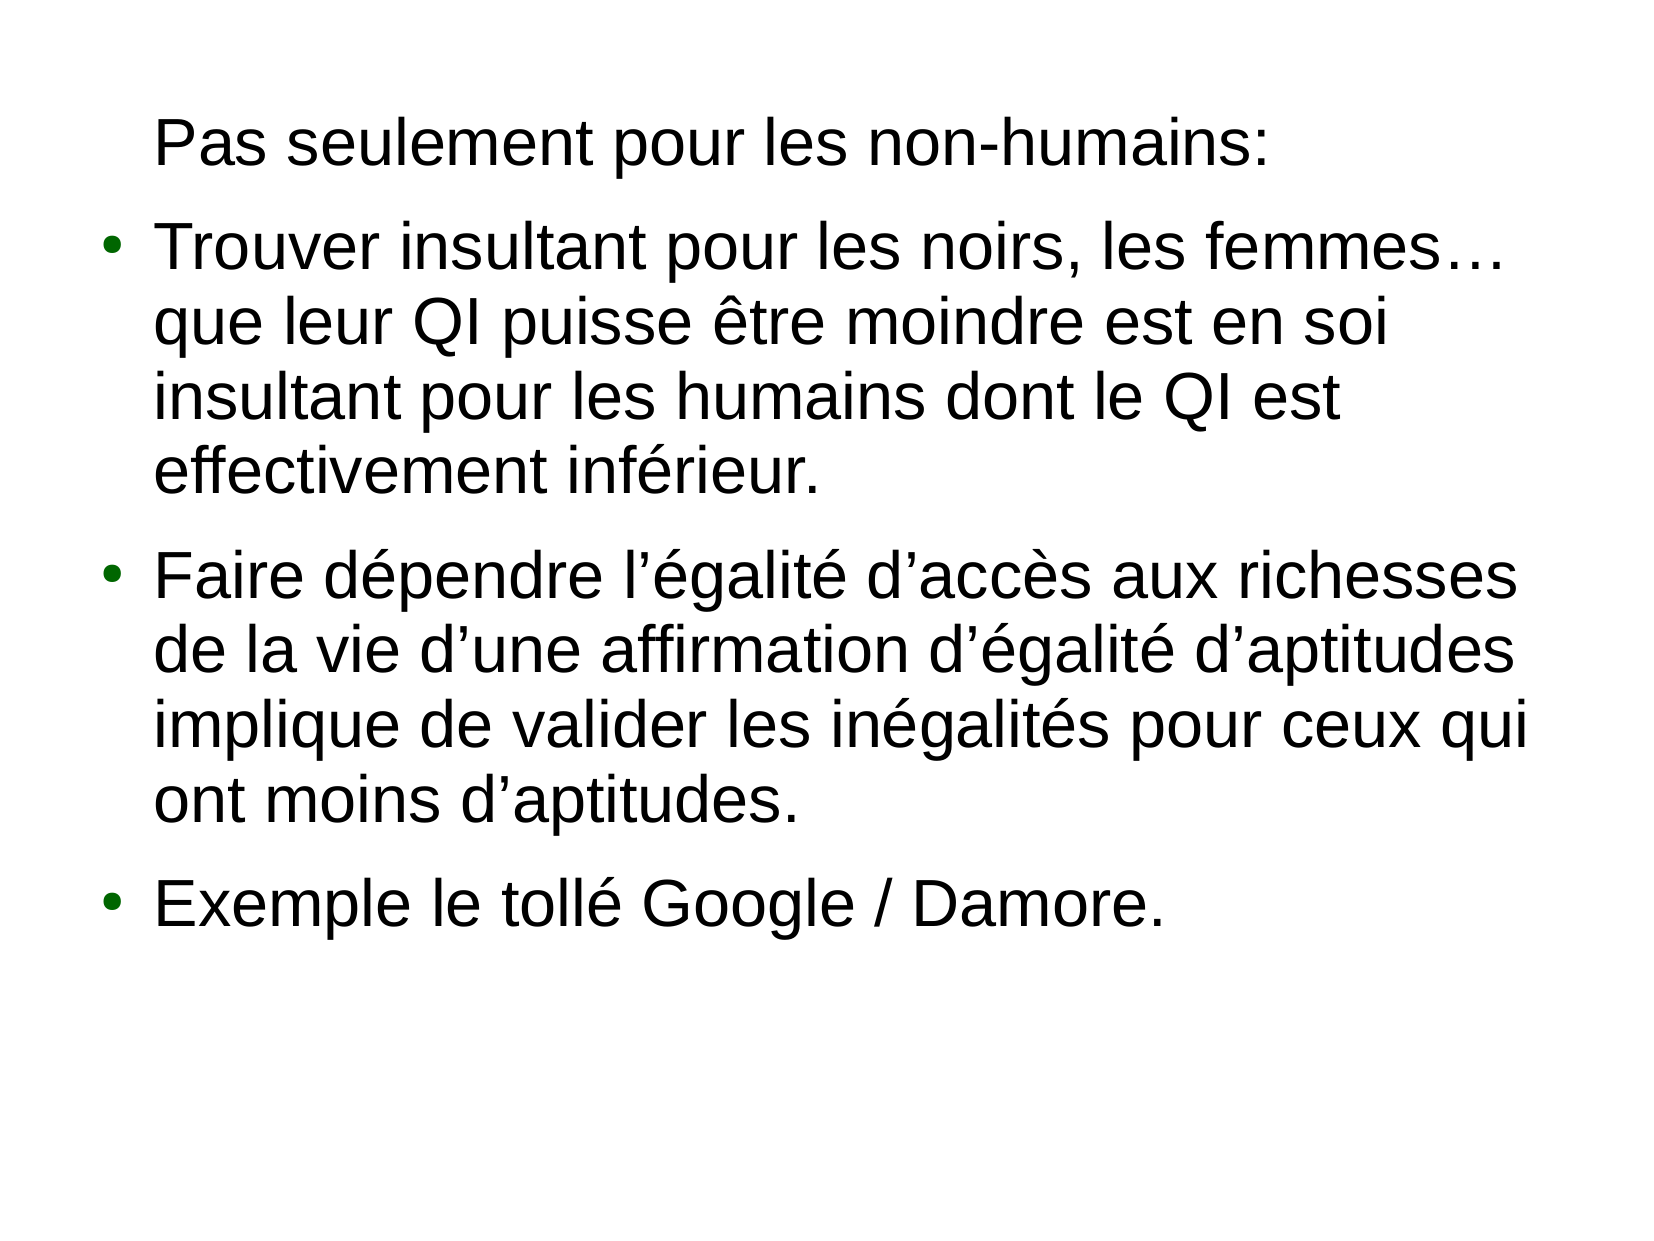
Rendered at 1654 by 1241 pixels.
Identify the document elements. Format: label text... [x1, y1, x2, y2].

list Pas seulement pour les non-humains: Trouver insultant pour les noirs, les femmes… que leur QI puisse être moindre est en soi insultant pour les humains dont le QI est effectivement inférieur. Faire dépendre l’égalité d’accès aux richesses de la vie d’une affirmation d’égalité d’aptitudes implique de valider les inégalités pour ceux qui ont moins d’aptitudes. Exemple le tollé Google / Damore. [82, 105, 1571, 1156]
